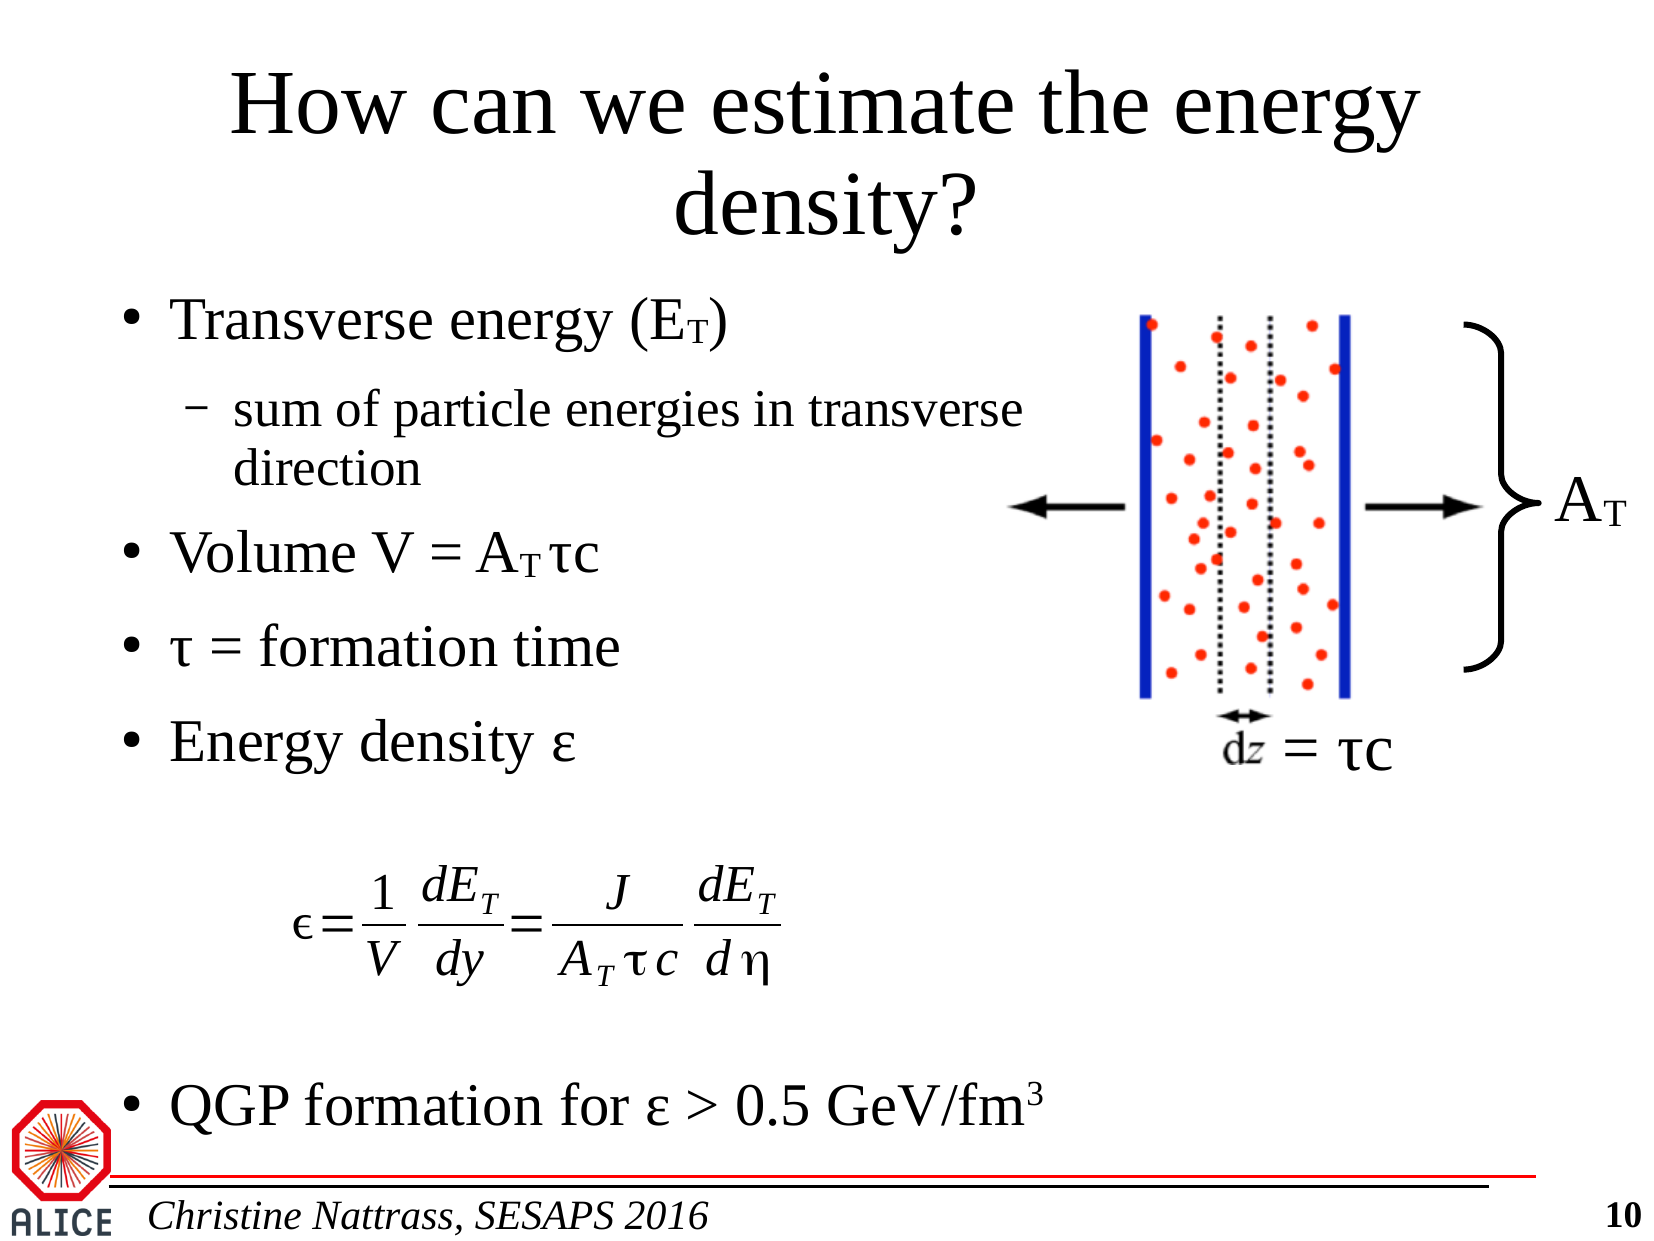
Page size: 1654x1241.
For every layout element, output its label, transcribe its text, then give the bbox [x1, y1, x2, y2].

text_box AT [1555, 461, 1654, 573]
chart [285, 855, 790, 994]
list Transverse energy (ET) sum of particle energies in transverse direction Volume V = AT τc τ = formation time Energy density ε QGP formation for ε > 0.5 GeV/fm3 [105, 285, 1066, 1141]
picture [1066, 314, 1486, 766]
picture [11, 1100, 111, 1236]
title How can we estimate the energy density? [82, 49, 1571, 257]
text_box = τc [1282, 710, 1441, 800]
